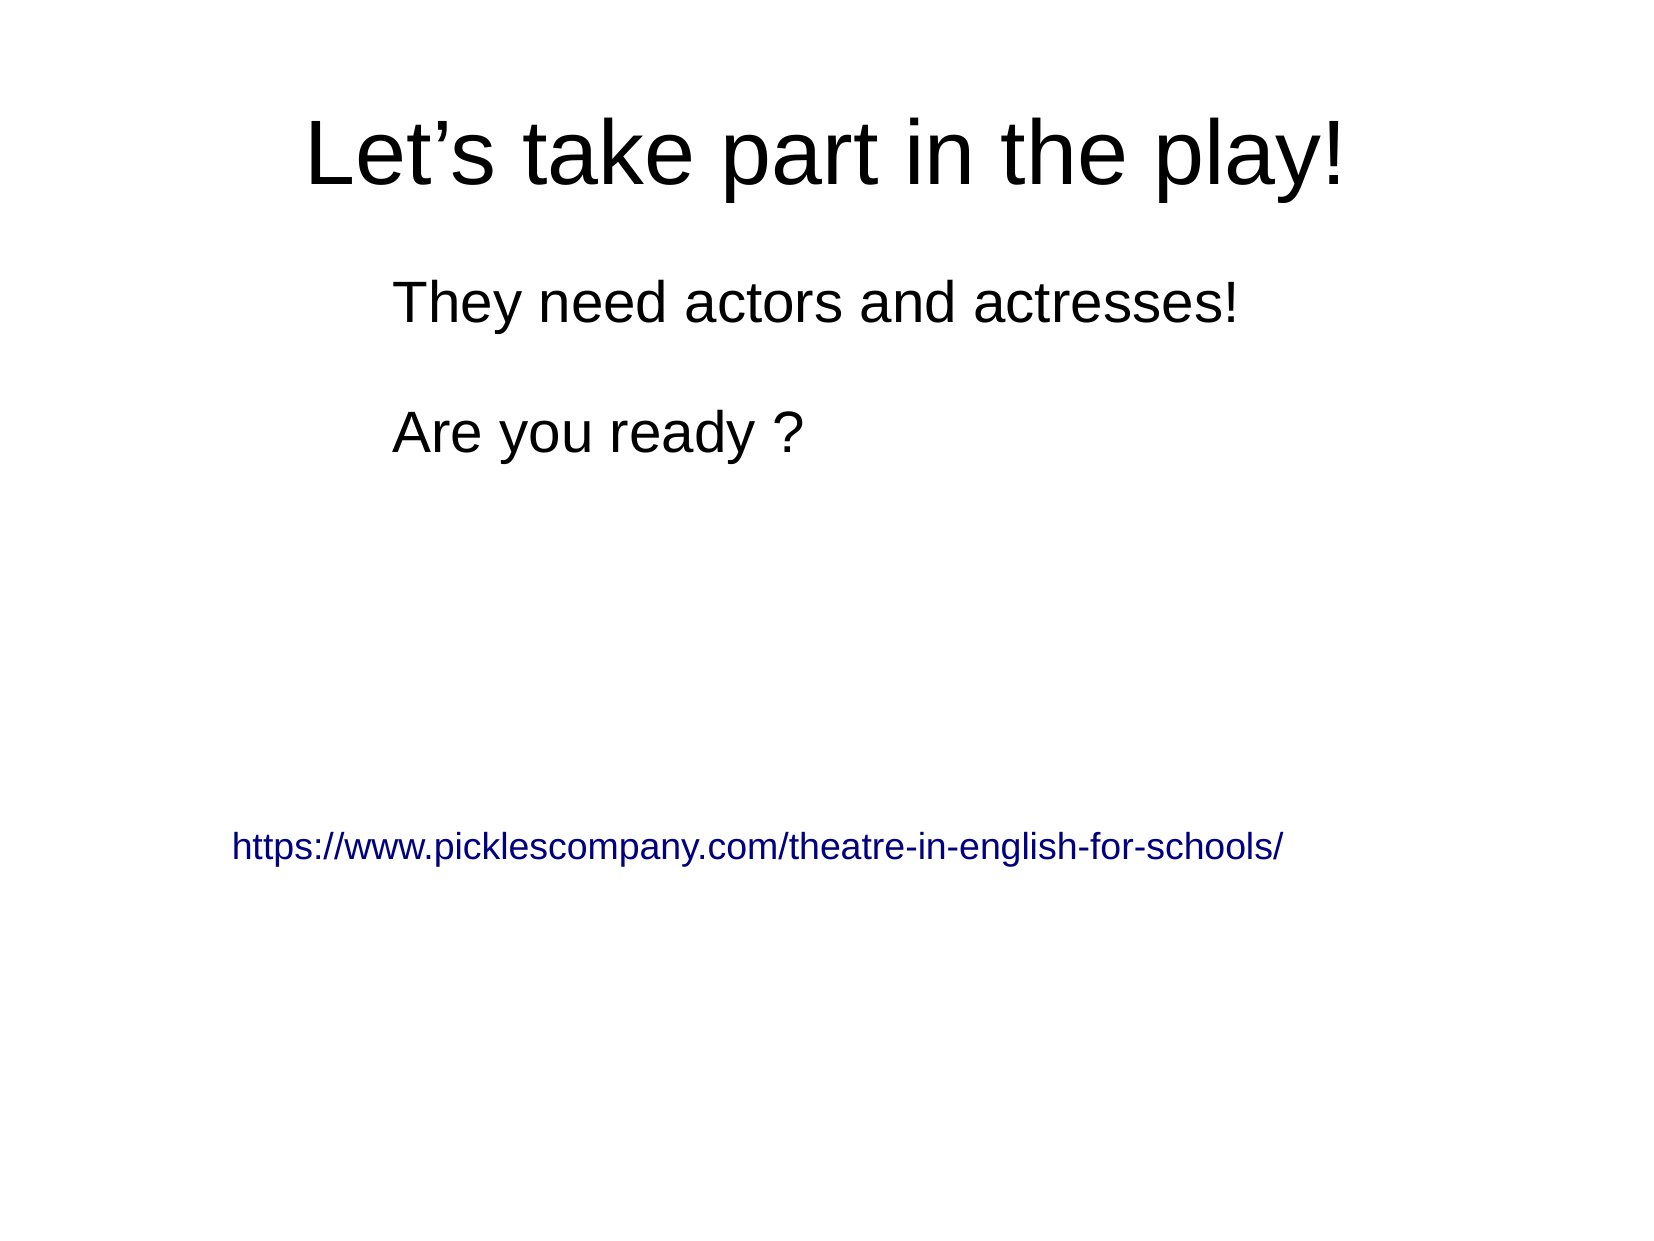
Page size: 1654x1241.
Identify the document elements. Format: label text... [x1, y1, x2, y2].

text_box They need actors and actresses! Are you ready ? [377, 262, 1276, 473]
title Let’s take part in the play! [82, 49, 1571, 257]
text_box https://www.picklescompany.com/theatre-in-english-for-schools/ [217, 817, 1336, 875]
